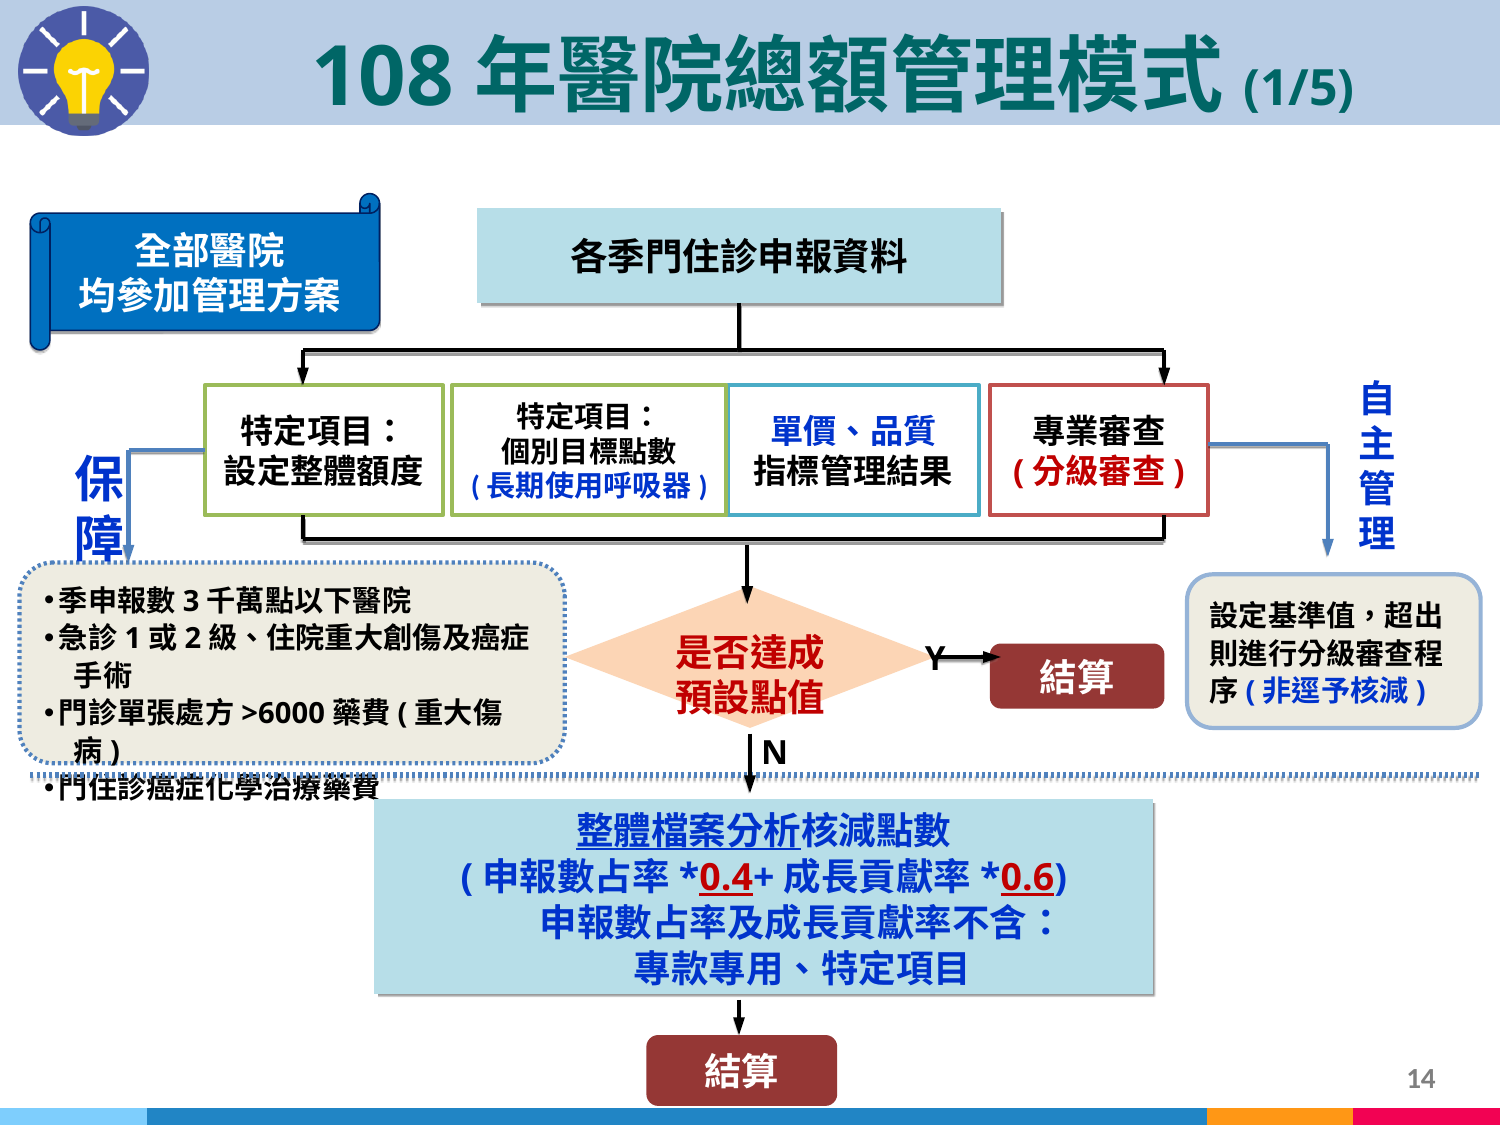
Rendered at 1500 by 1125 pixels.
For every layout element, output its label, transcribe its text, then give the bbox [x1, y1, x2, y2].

text_box 特定項目： 個別目標點數 (長期使用呼吸器) [452, 385, 726, 515]
text_box 結算 [646, 1035, 838, 1106]
text_box 自主管理 [1327, 349, 1427, 581]
picture [18, 6, 149, 137]
text_box 結算 [989, 643, 1165, 709]
text_box N [736, 709, 813, 794]
text_box 整體檔案分析核減點數 (申報數占率*0.4+成長貢獻率*0.6) 申報數占率及成長貢獻率不含： 專款專用、特定項目 [374, 799, 1153, 994]
text_box <編號> [1391, 1043, 1482, 1113]
text_box 設定基準值，超出則進行分級審查程序(非逕予核減) [1187, 574, 1481, 728]
text_box 保障 [52, 432, 129, 575]
text_box 全部醫院 均參加管理方案 [30, 193, 380, 350]
text_box 專業審查 (分級審查) [990, 385, 1208, 515]
text_box 單價、品質 指標管理結果 [728, 385, 979, 515]
text_box 特定項目： 設定整體額度 [205, 385, 443, 515]
text_box 各季門住診申報資料 [477, 208, 1001, 303]
text_box Y [891, 586, 979, 728]
text_box 季申報數3千萬點以下醫院 急診1或2級、住院重大創傷及癌症手術 門診單張處方>6000藥費(重大傷病) 門住診癌症化學治療藥費 [19, 562, 565, 764]
title 108年醫院總額管理模式(1/5) [166, 7, 1500, 138]
text_box 是否達成 預設點值 [564, 587, 891, 724]
